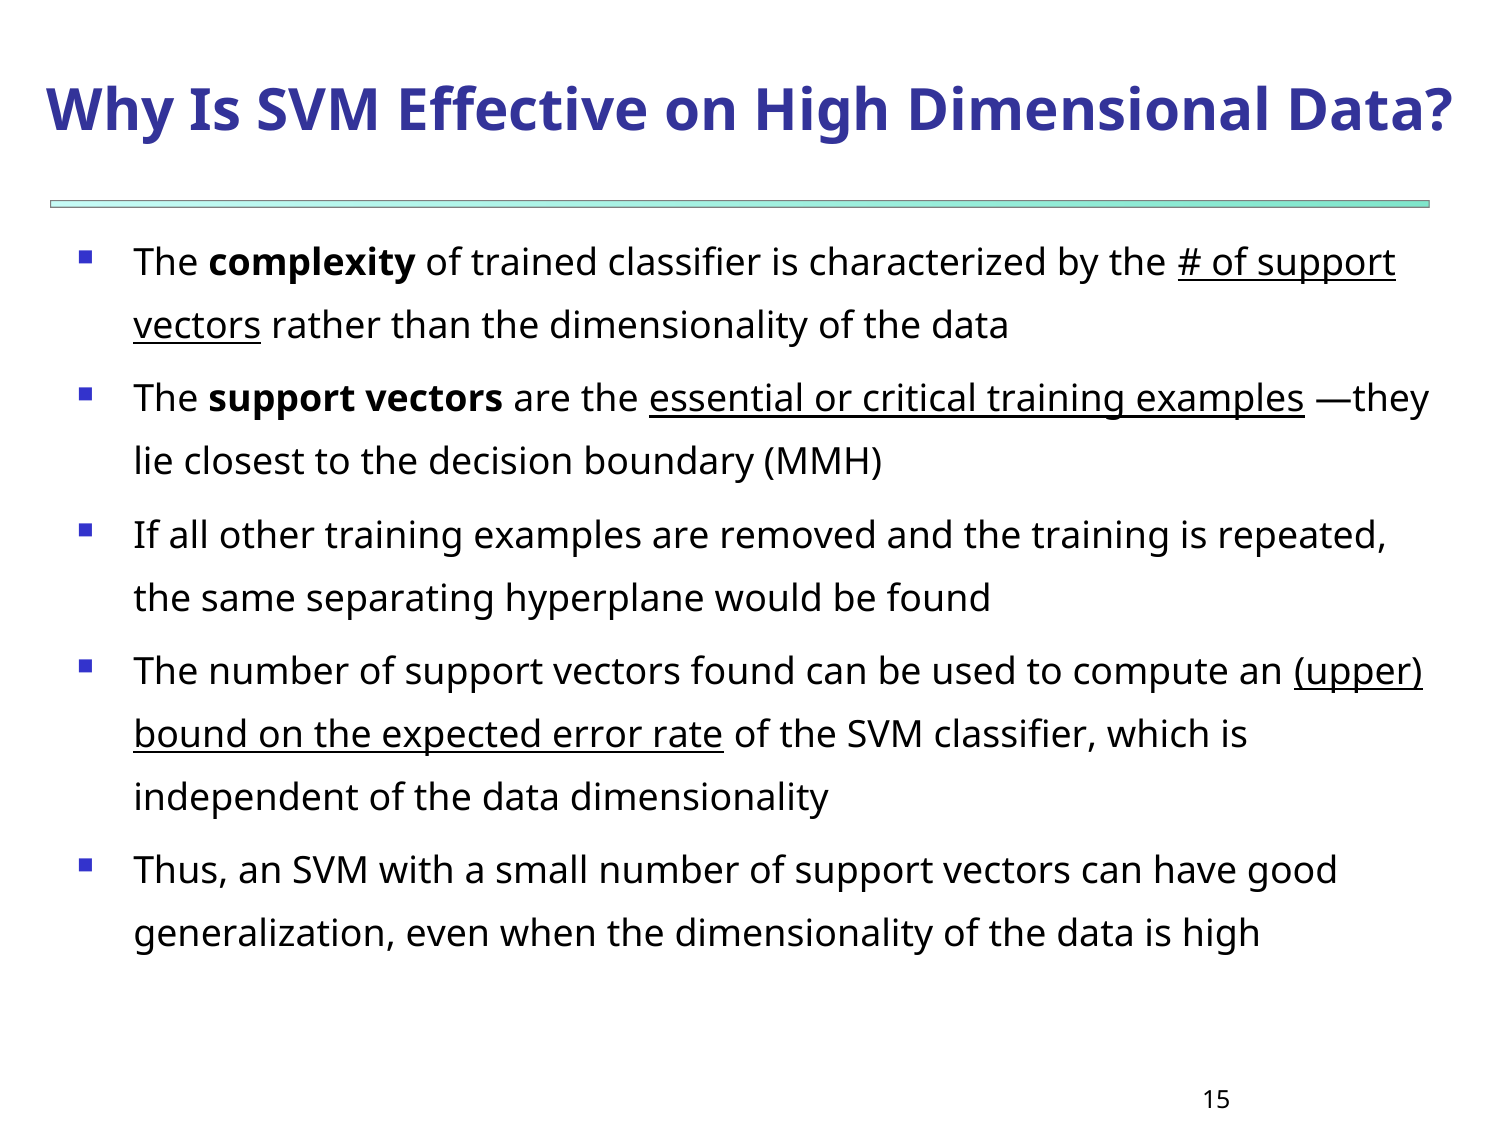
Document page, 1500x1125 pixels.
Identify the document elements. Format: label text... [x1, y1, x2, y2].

title Why Is SVM Effective on High Dimensional Data? [0, 0, 1500, 150]
text_box The complexity of trained classifier is characterized by the # of support vectors rather than the dimensionality of the data The support vectors are the essential or critical training examples —they lie closest to the decision boundary (MMH) If all other training examples are removed and the training is repeated, the same separating hyperplane would be found The number of support vectors found can be used to compute an (upper) bound on the expected error rate of the SVM classifier, which is independent of the data dimensionality Thus, an SVM with a small number of support vectors can have good generalization, even when the dimensionality of the data is high [62, 212, 1450, 1038]
text_box <number> [1187, 1062, 1500, 1125]
